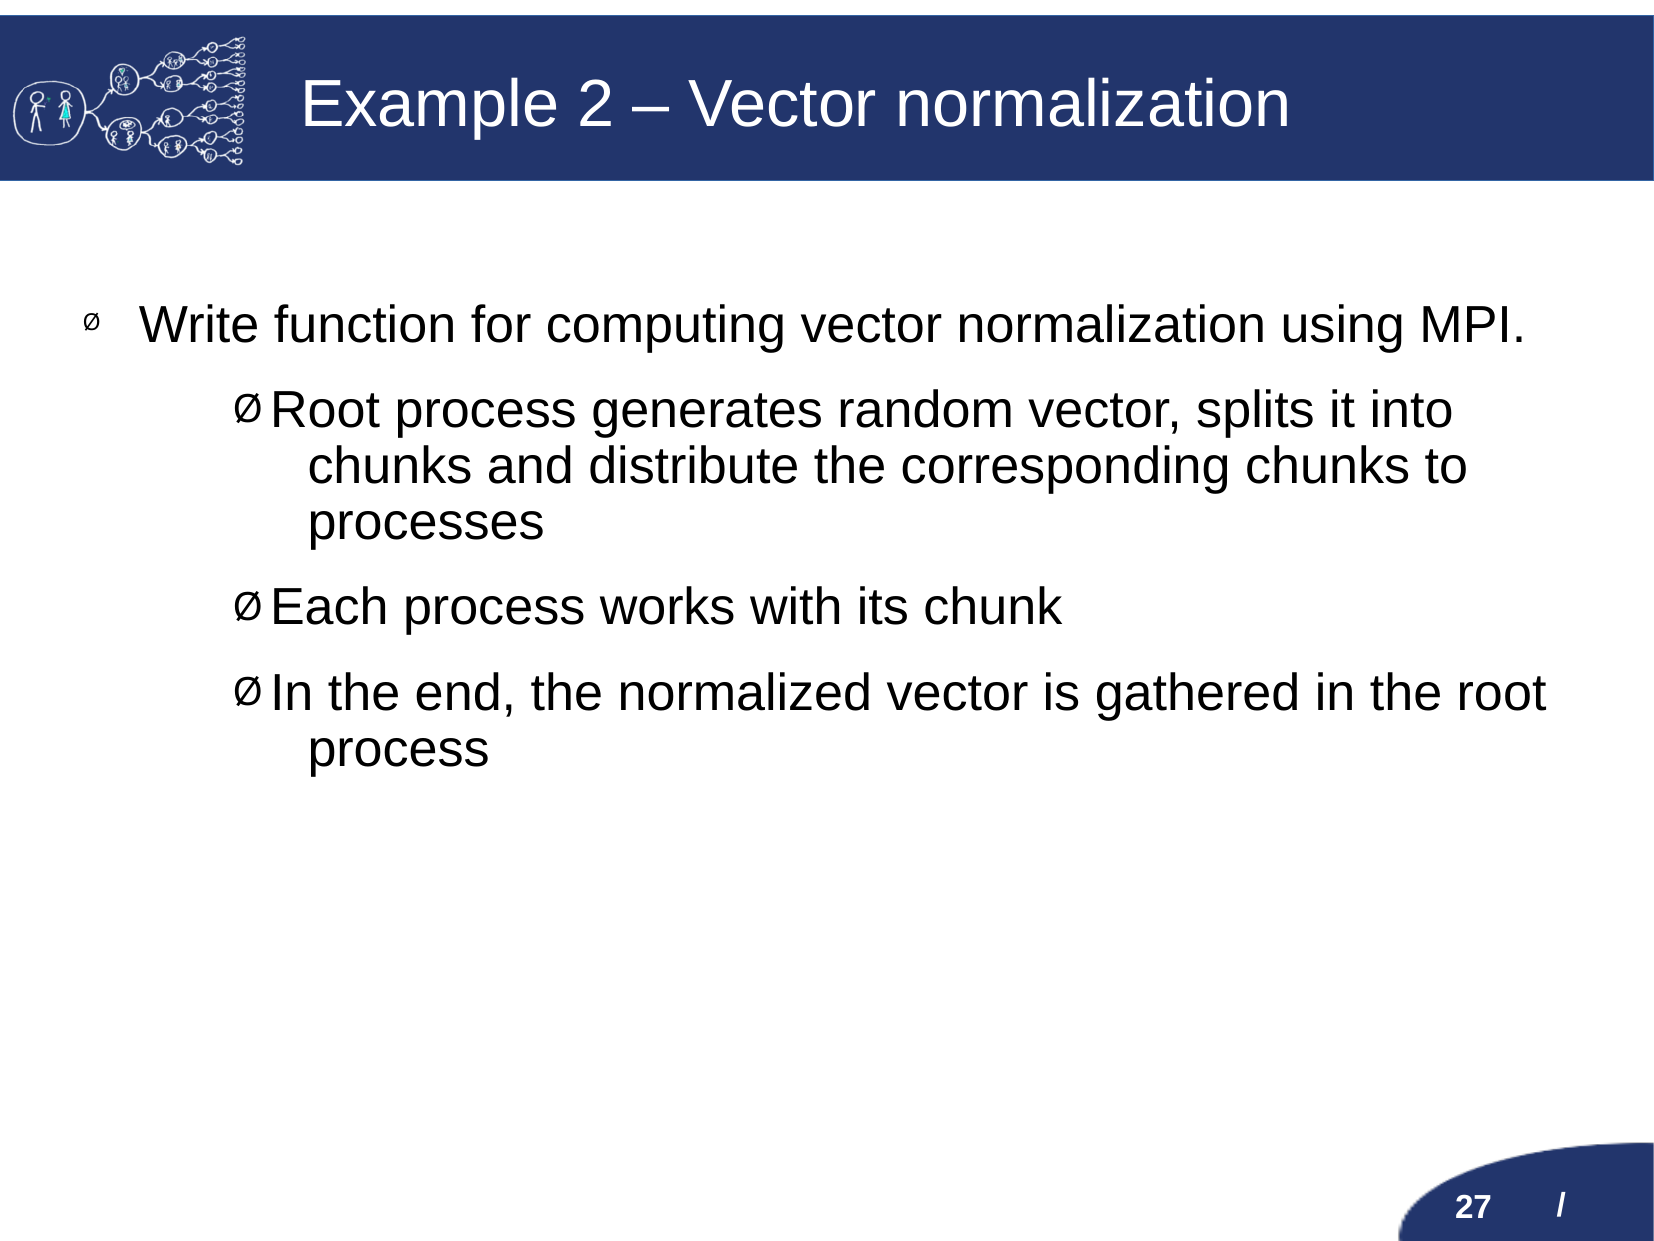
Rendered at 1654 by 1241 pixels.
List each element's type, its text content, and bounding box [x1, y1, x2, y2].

list Write function for computing vector normalization using MPI. Root process generates random vector, splits it into chunks and distribute the corresponding chunks to processes Each process works with its chunk In the end, the normalized vector is gathered in the root process [82, 290, 1571, 1010]
text_box [1455, 1185, 1546, 1226]
title Example 2 – Vector normalization [300, 49, 1571, 150]
